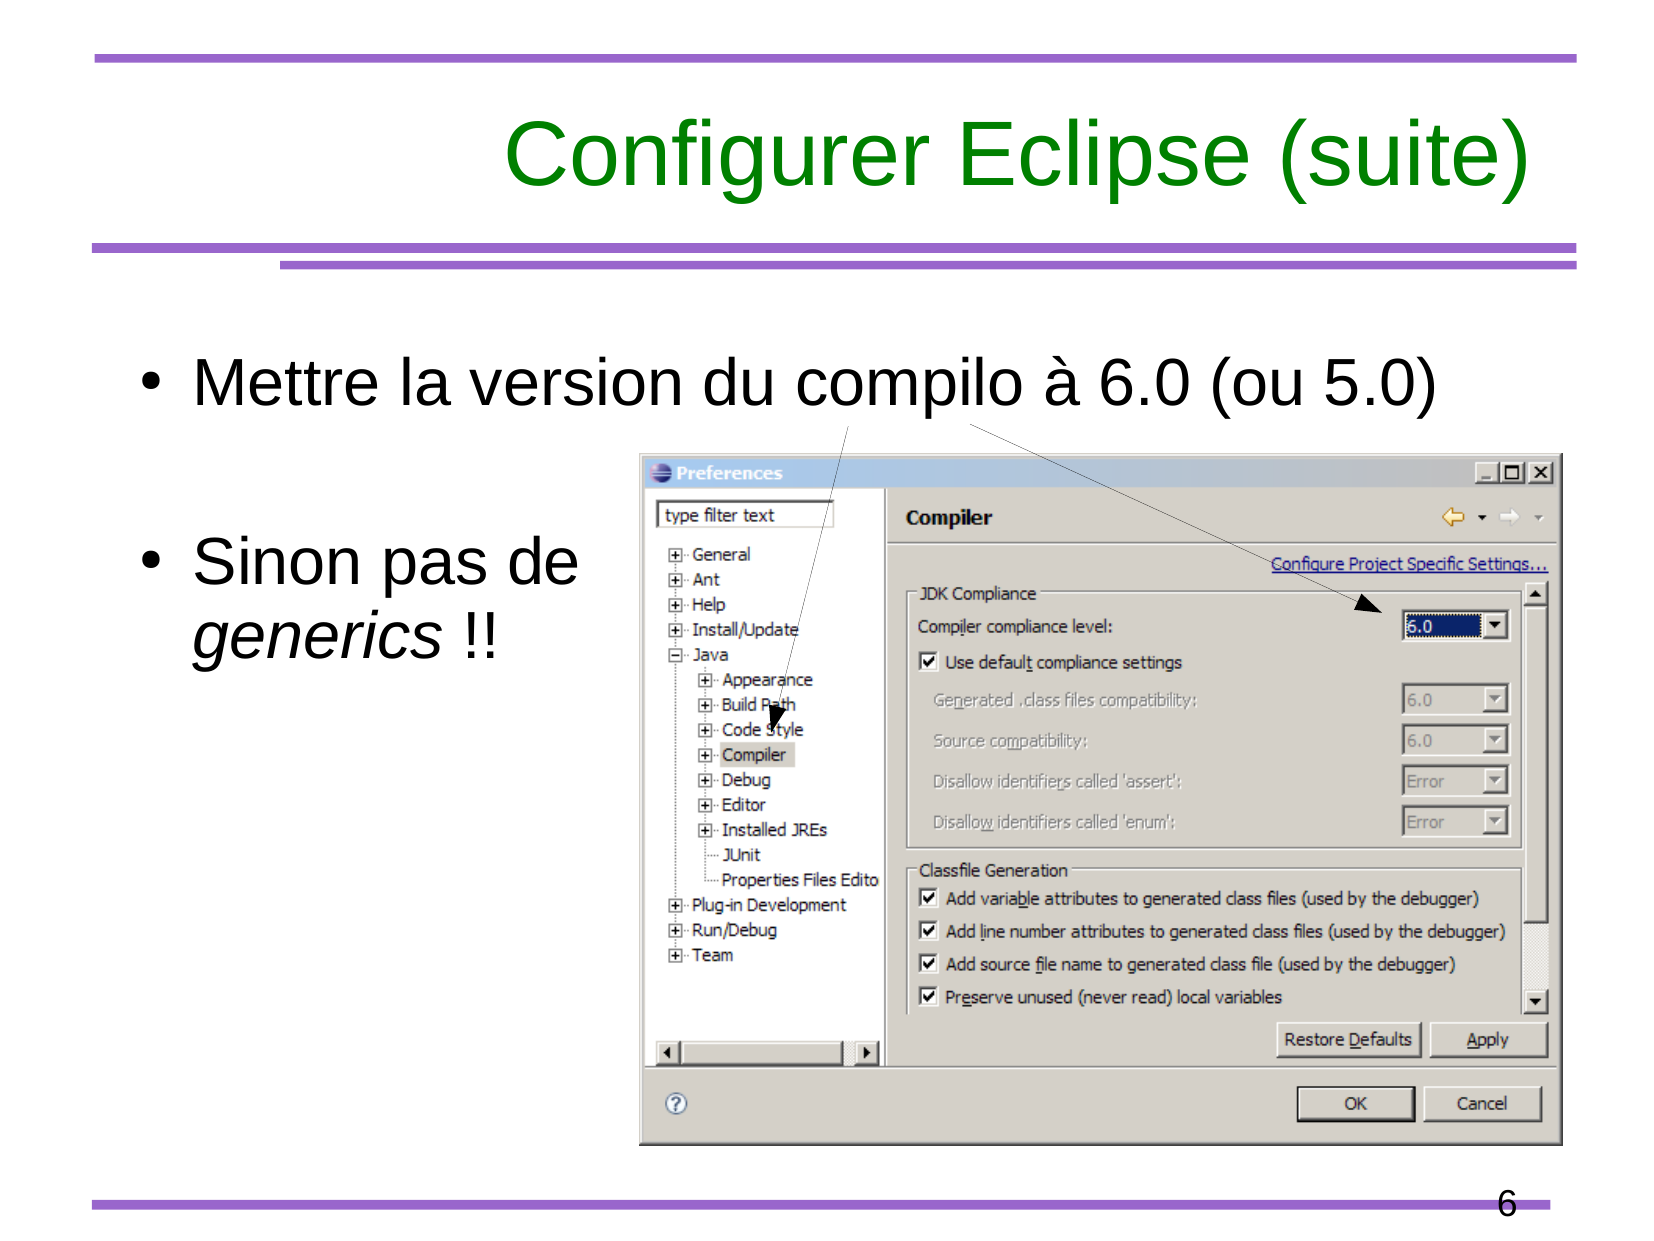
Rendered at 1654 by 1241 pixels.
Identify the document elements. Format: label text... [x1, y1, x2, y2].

title Configurer Eclipse (suite) [121, 49, 1534, 257]
picture [639, 453, 1563, 1146]
list Mettre la version du compilo à 6.0 (ou 5.0) Sinon pas de generics !! [121, 344, 1534, 674]
